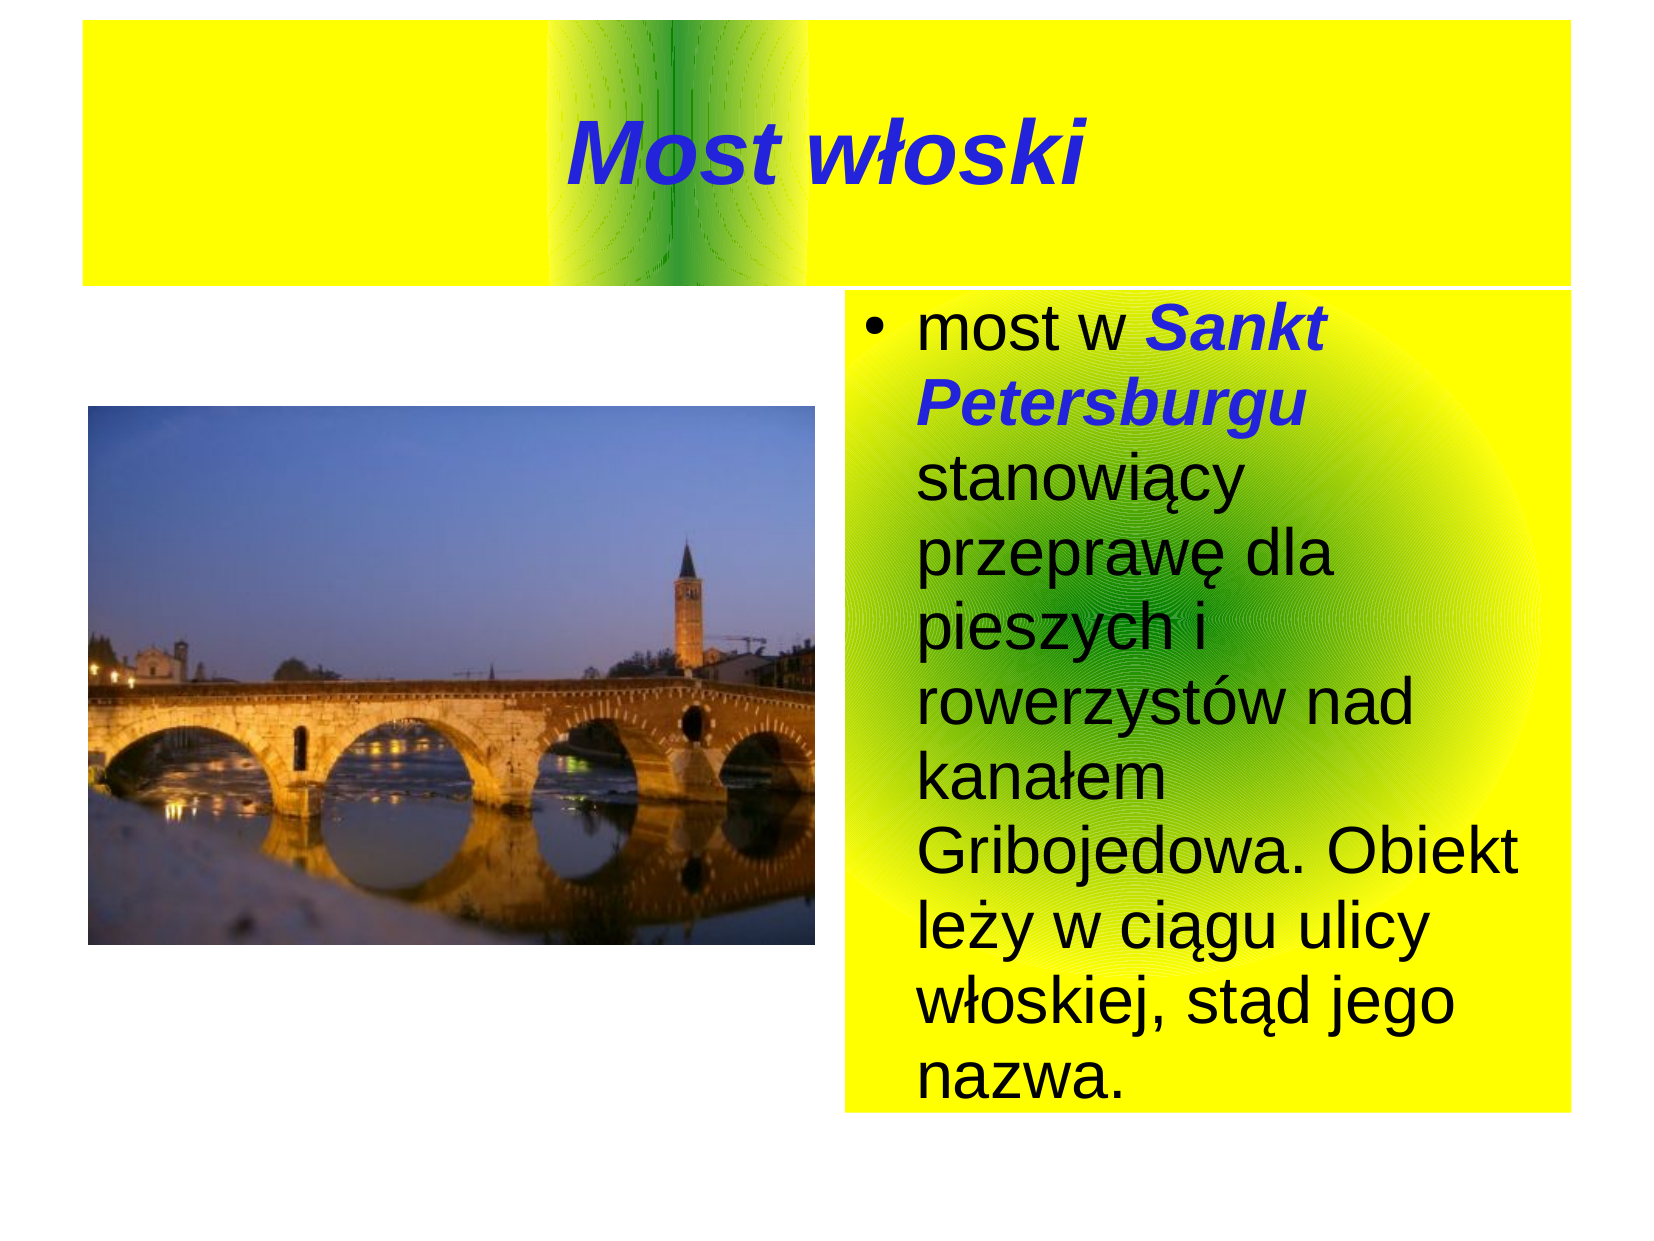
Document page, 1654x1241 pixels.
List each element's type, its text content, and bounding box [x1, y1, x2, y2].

list most w Sankt Petersburgu stanowiący przeprawę dla pieszych i rowerzystów nad kanałem Gribojedowa. Obiekt leży w ciągu ulicy włoskiej, stąd jego nazwa. [845, 290, 1572, 1113]
title Most włoski [82, 20, 1571, 286]
picture [88, 406, 815, 945]
